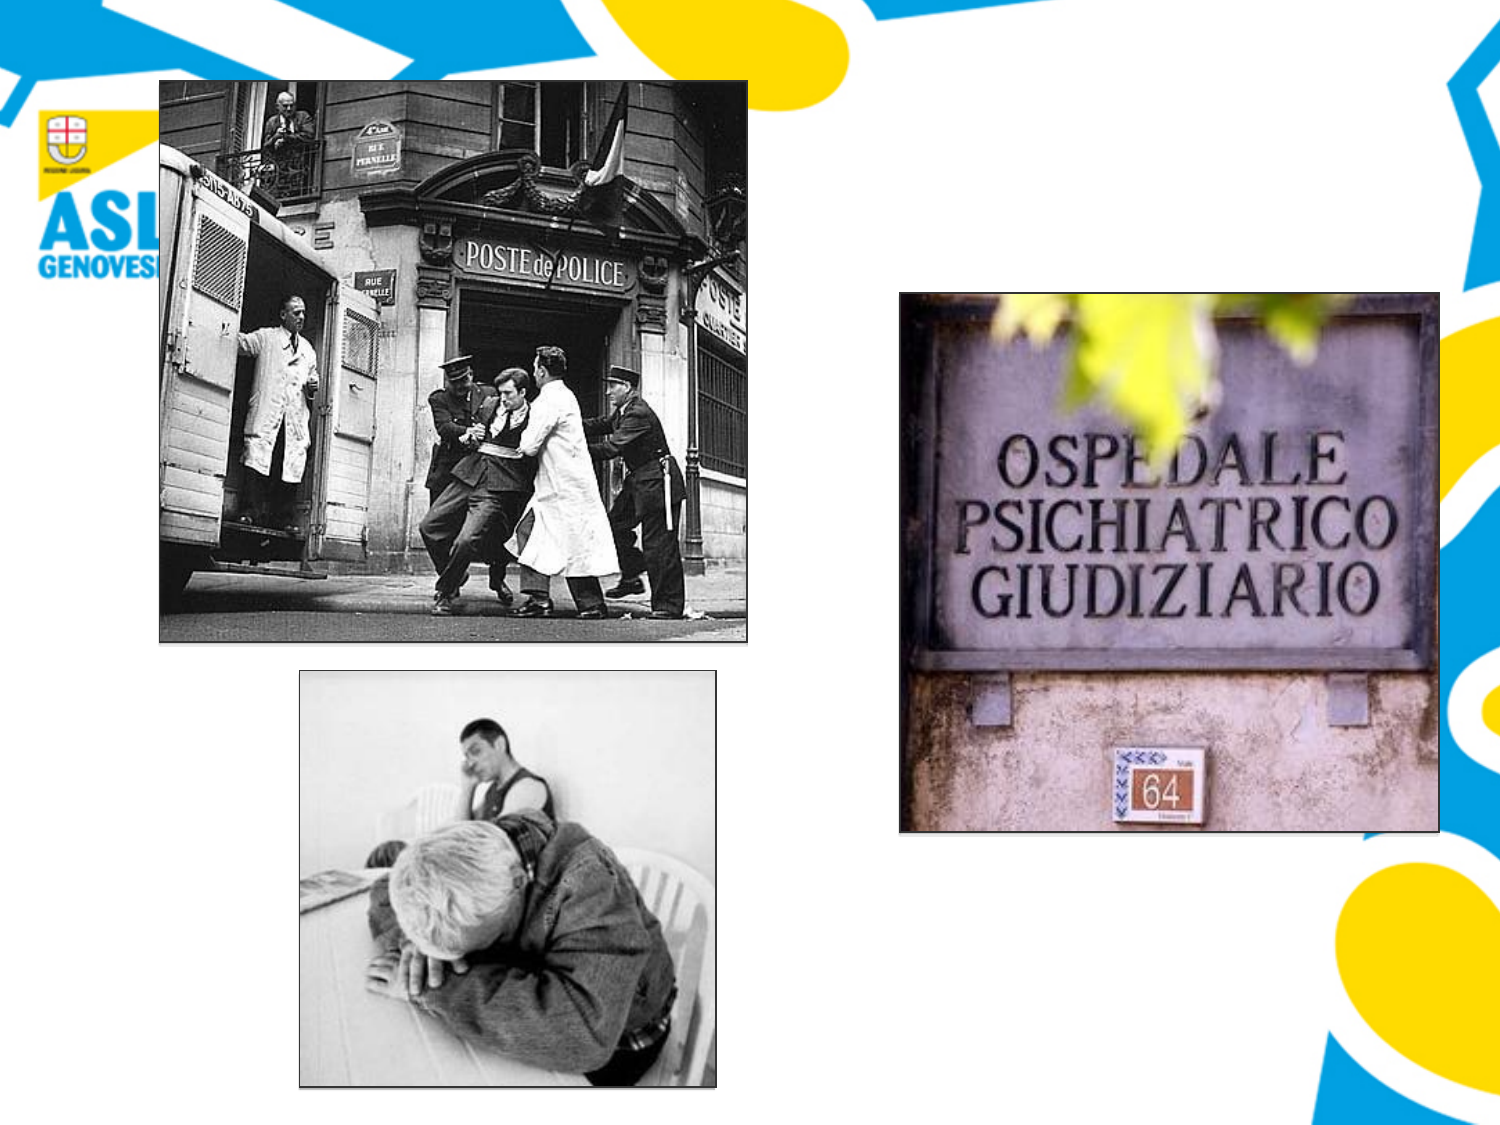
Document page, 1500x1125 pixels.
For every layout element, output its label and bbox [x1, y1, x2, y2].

picture [160, 82, 747, 642]
picture [300, 671, 716, 1087]
picture [900, 293, 1439, 832]
